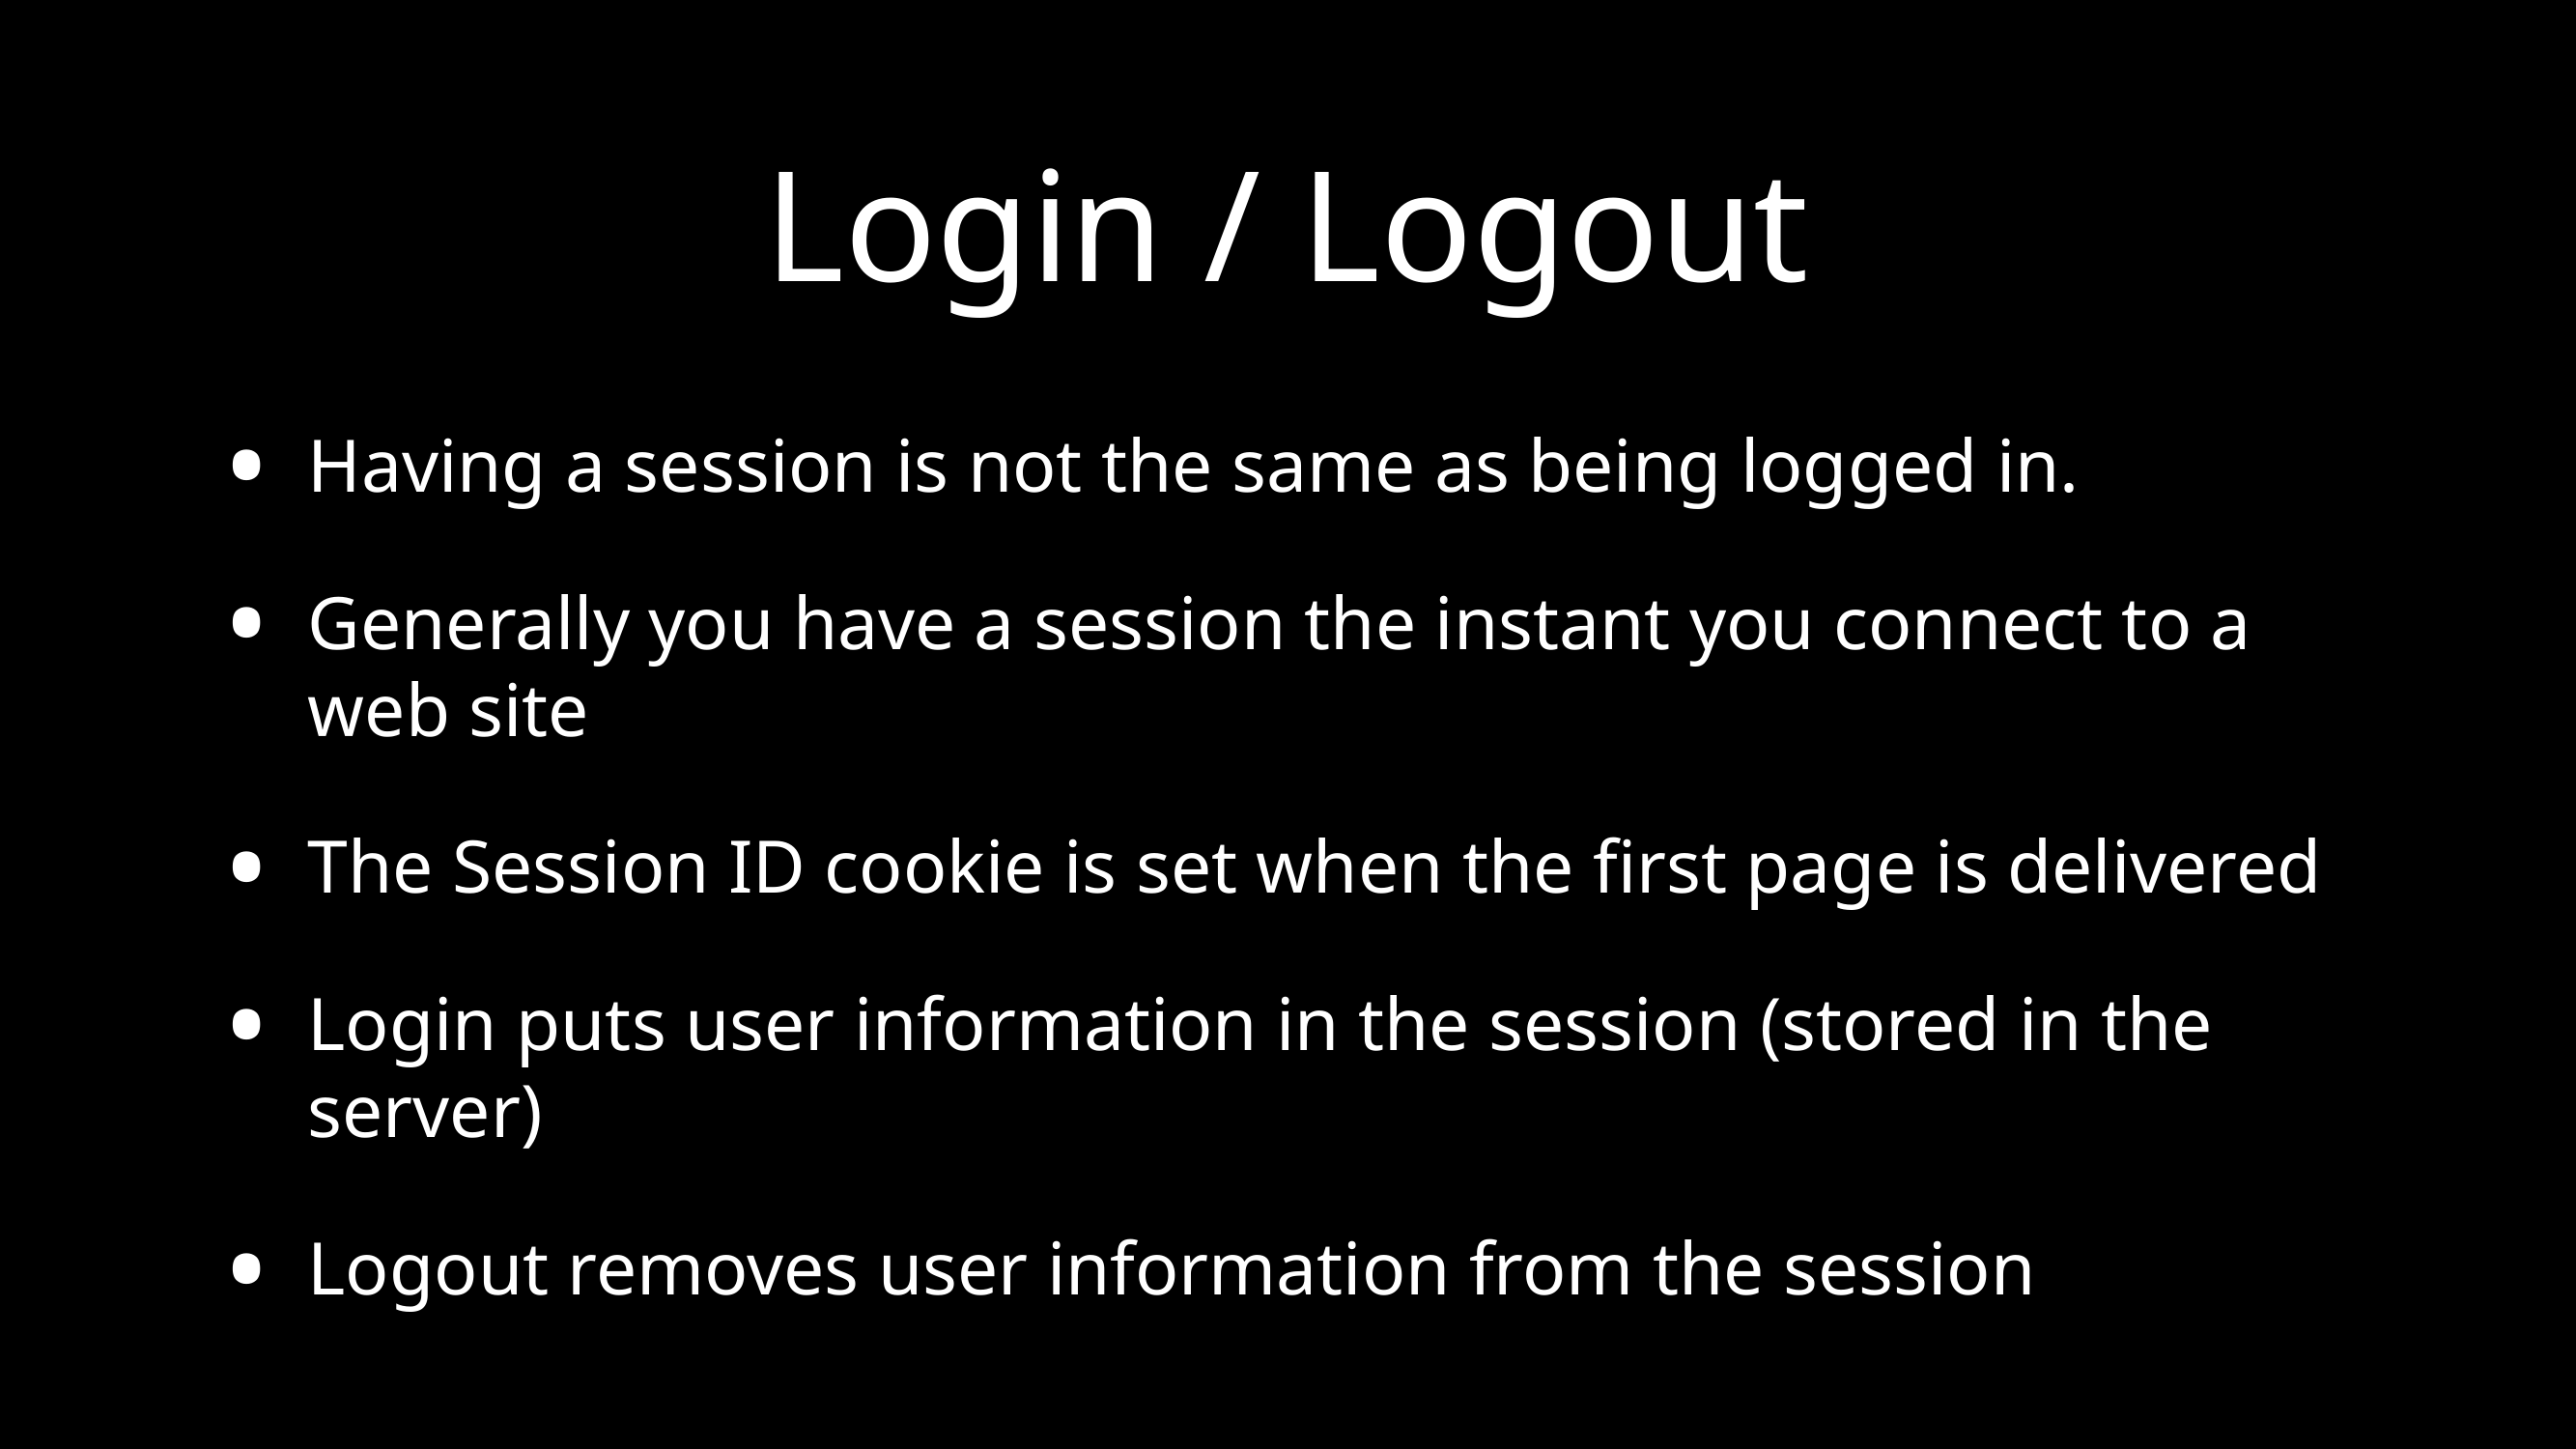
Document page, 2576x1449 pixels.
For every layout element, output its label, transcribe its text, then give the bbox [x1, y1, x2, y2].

list Having a session is not the same as being logged in. Generally you have a session the instant you connect to a web site The Session ID cookie is set when the first page is delivered Login puts user information in the session (stored in the server) Logout removes user information from the session [183, 412, 2392, 1317]
title Login / Logout [183, 38, 2392, 403]
